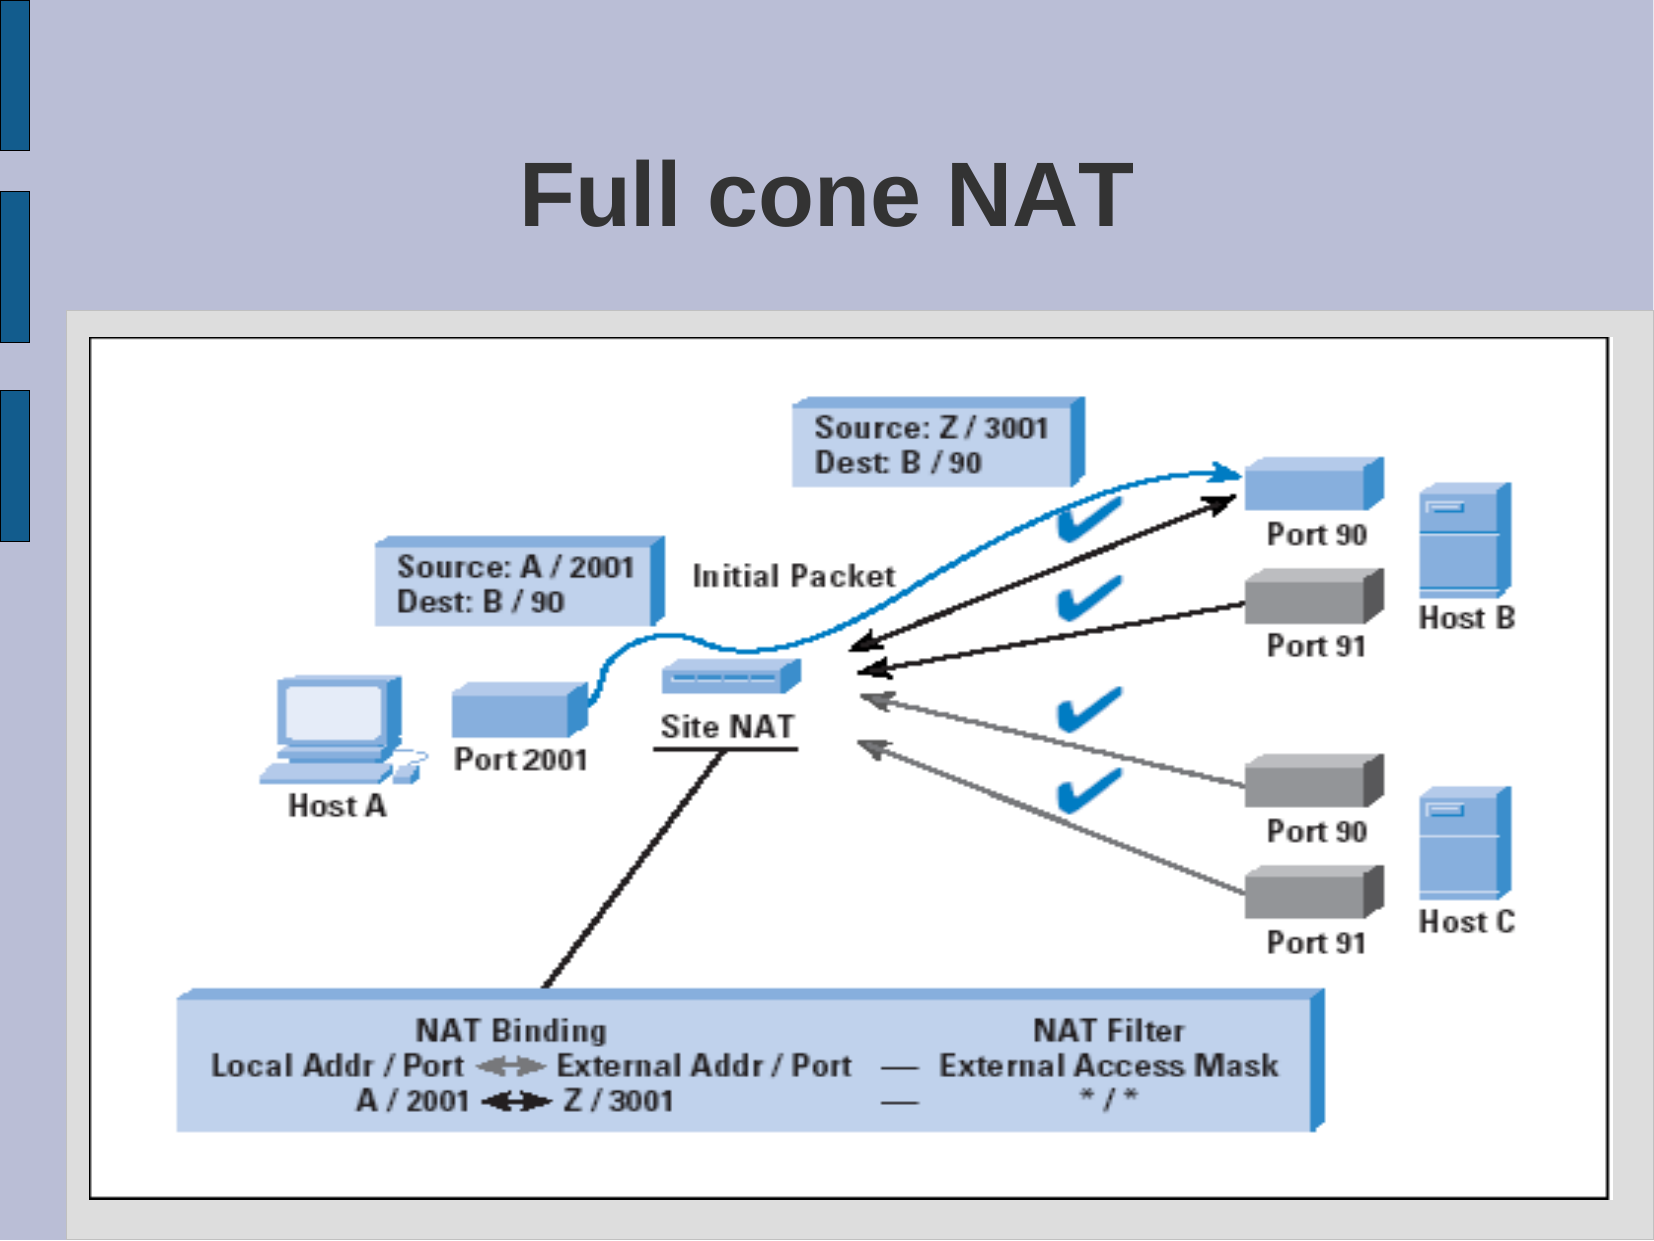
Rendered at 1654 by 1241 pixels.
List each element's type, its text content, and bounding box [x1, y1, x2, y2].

picture [89, 337, 1613, 1200]
title Full cone NAT [121, 91, 1534, 299]
